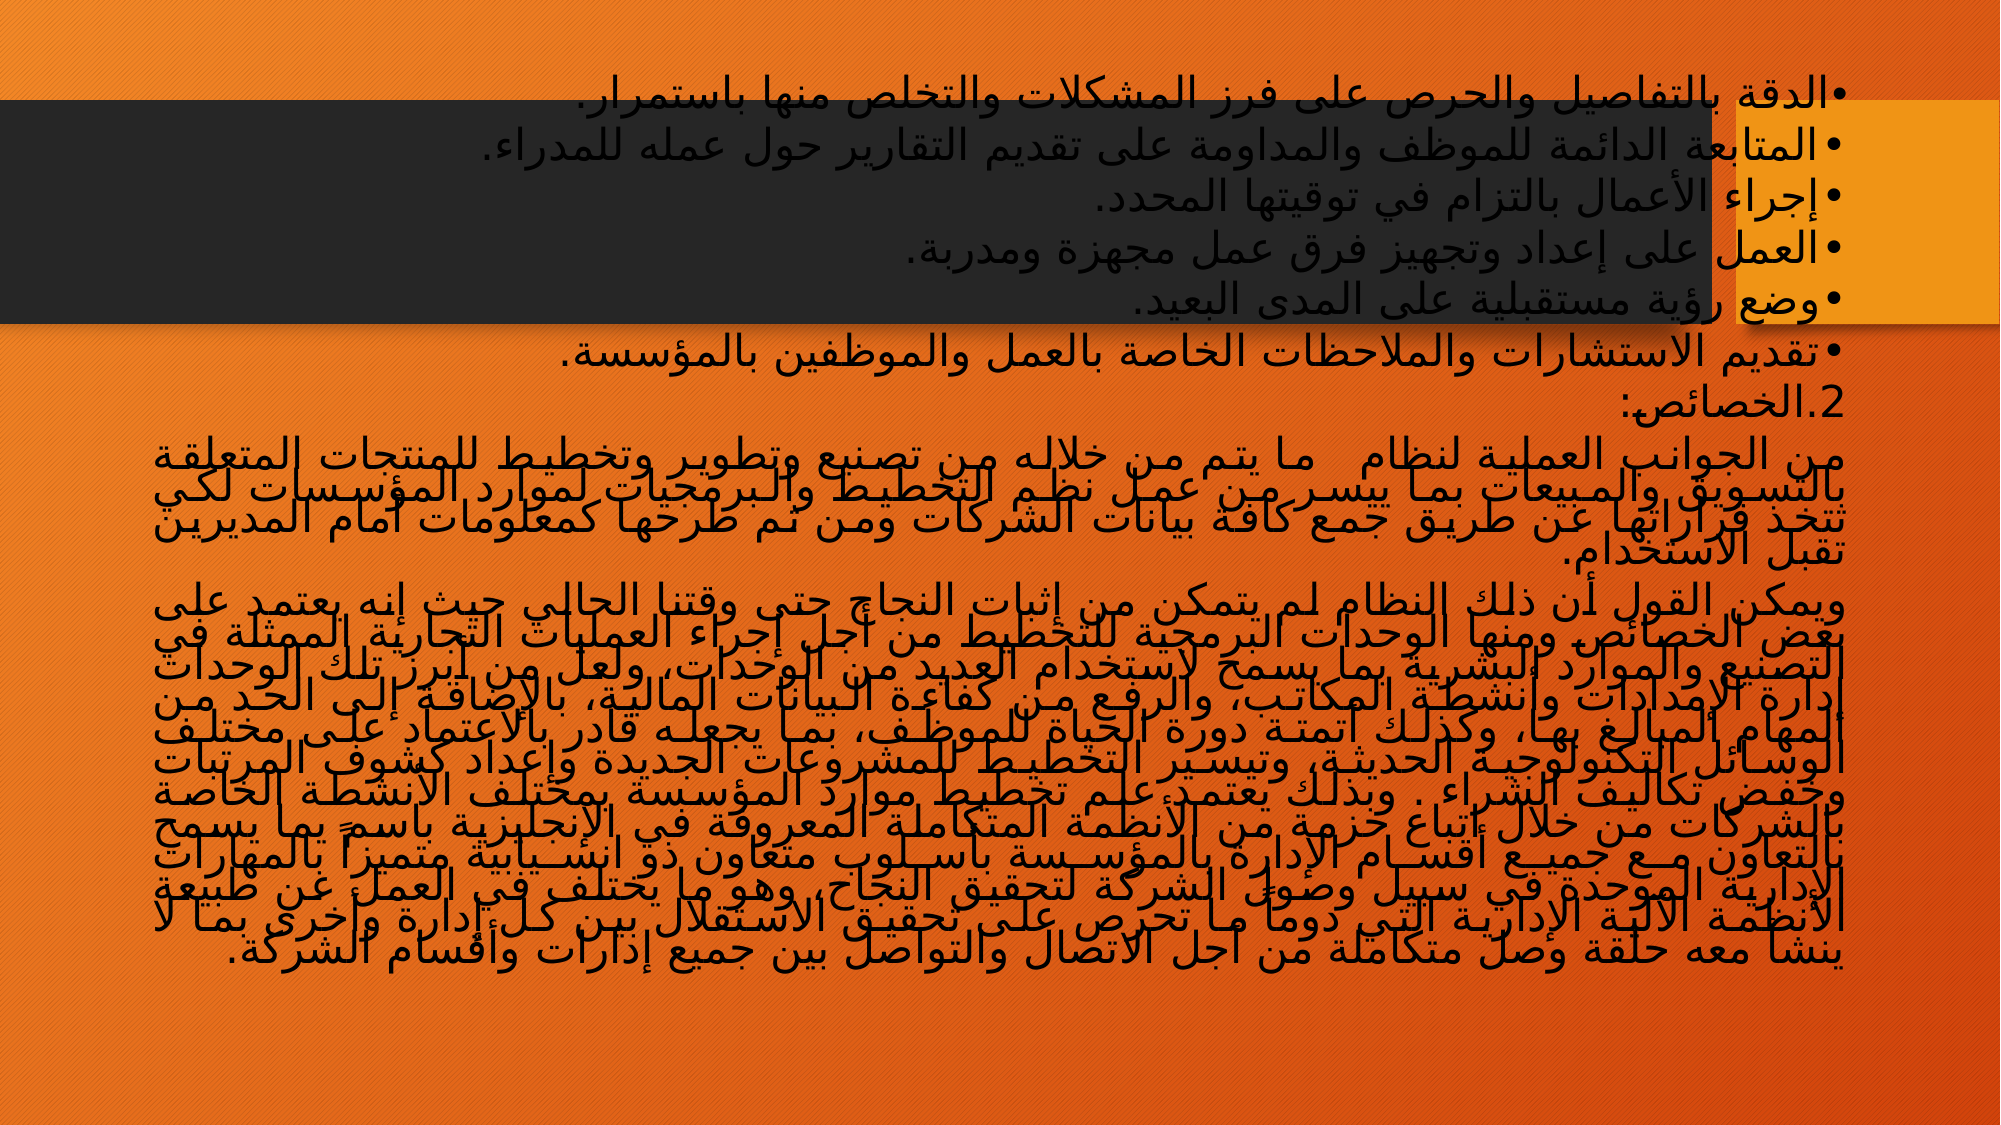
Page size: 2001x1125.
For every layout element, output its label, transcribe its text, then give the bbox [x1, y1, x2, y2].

list • الدقة بالتفاصيل والحرص على فرز المشكلات والتخلص منها باستمرار. • المتابعة الدائمة للموظف والمداومة على تقديم التقارير حول عمله للمدراء. • إجراء الأعمال بالتزام في توقيتها المحدد. • العمل على إعداد وتجهيز فرق عمل مجهزة ومدربة. • وضع رؤية مستقبلية على المدى البعيد. • تقديم الاستشارات والملاحظات الخاصة بالعمل والموظفين بالمؤسسة. 2.الخصائص: من الجوانب العملية لنظام ما يتم من خلاله من تصنيع وتطوير وتخطيط للمنتجات المتعلقة بالتسويق والمبيعات بما ييسر من عمل نظم التخطيط والبرمجيات لموارد المؤسسات لكي تتخذ قراراتها عن طريق جمع كافة بيانات الشركات ومن ثم طرحها كمعلومات أمام المديرين تقبل الاستخدام. ويمكن القول أن ذلك النظام لم يتمكن من إثبات النجاح حتى وقتنا الحالي حيث إنه يعتمد على بعض الخصائص ومنها الوحدات البرمجية للتخطيط من أجل إجراء العمليات التجارية الممثلة في التصنيع والموارد البشرية بما يسمح لاستخدام العديد من الوحدات، ولعل من أبرز تلك الوحدات إدارة الإمدادات وأنشطة المكاتب، والرفع من كفاءة البيانات المالية، بالإضافة إلى الحد من المهام المبالغ بها، وكذلك أتمتة دورة الحياة للموظف، بما يجعله قادر بالاعتماد على مختلف الوسائل التكنولوجية الحديثة، وتيسير التخطيط للمشروعات الجديدة وإعداد كشوف المرتبات وخفض تكاليف الشراء . وبذلك يعتمد علم تخطيط موارد المؤسسة بمختلف الأنشطة الخاصة بالشركات من خلال اتباع حزمة من الأنظمة المتكاملة المعروفة في الإنجليزية باسم يما يسمح بالتعاون مع جميع أقسام الإدارة بالمؤسسة بأسلوب متعاون ذو انسيابية متميزاً بالمهارات الإدارية الموحدة في سبيل وصول الشركة لتحقيق النجاح، وهو ما يختلف في العمل عن طبيعة الأنظمة الآلية الإدارية التي دوماً ما تحرص على تحقيق الاستقلال بين كل إدارة وأخرى بما لا ينشأ معه حلقة وصل متكاملة من أجل الاتصال والتواصل بين جميع إدارات وأقسام الشركة. [137, 75, 1863, 1014]
